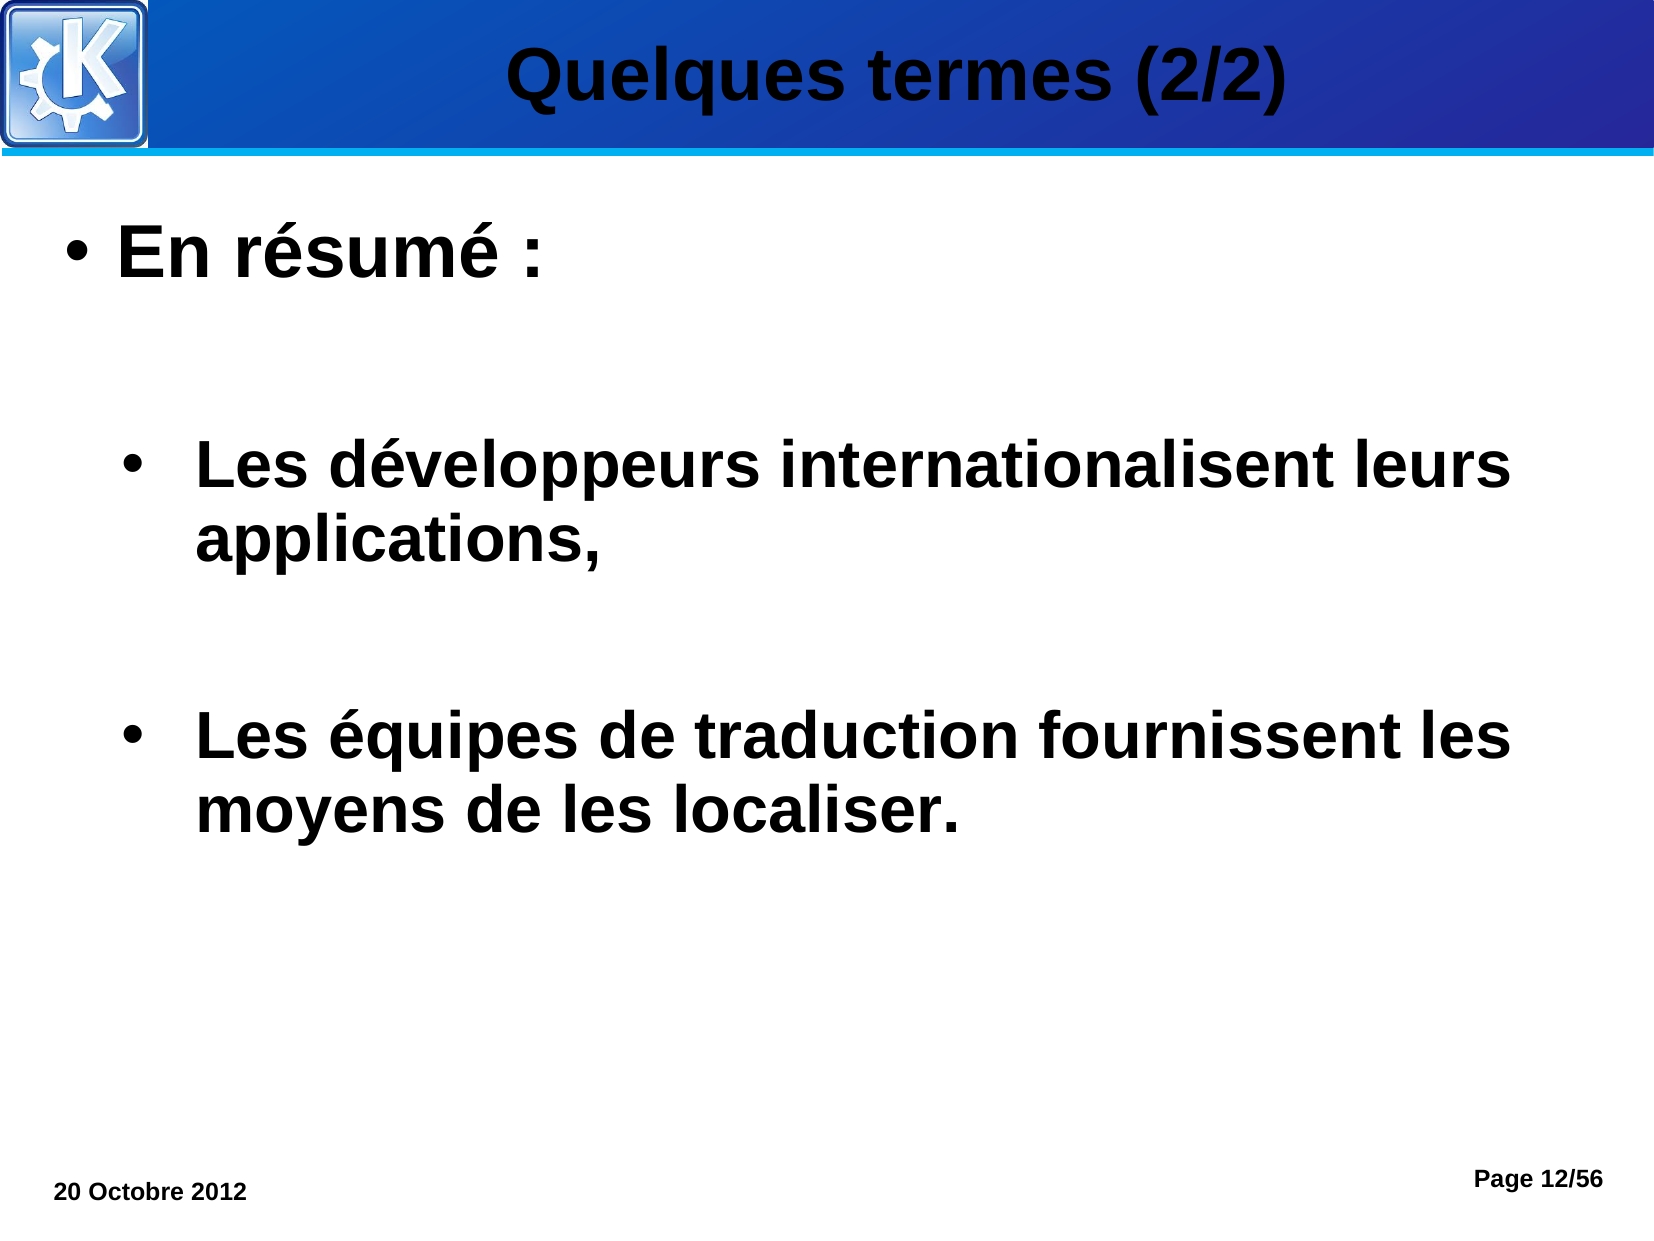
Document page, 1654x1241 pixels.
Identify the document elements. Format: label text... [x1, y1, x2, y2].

picture [0, 0, 141, 148]
text_box Quelques termes (2/2) [141, 0, 1654, 148]
text_box En résumé : Les développeurs internationalisent leurs applications, Les équipes de traduction fournissent les moyens de les localiser. [47, 206, 1619, 1105]
